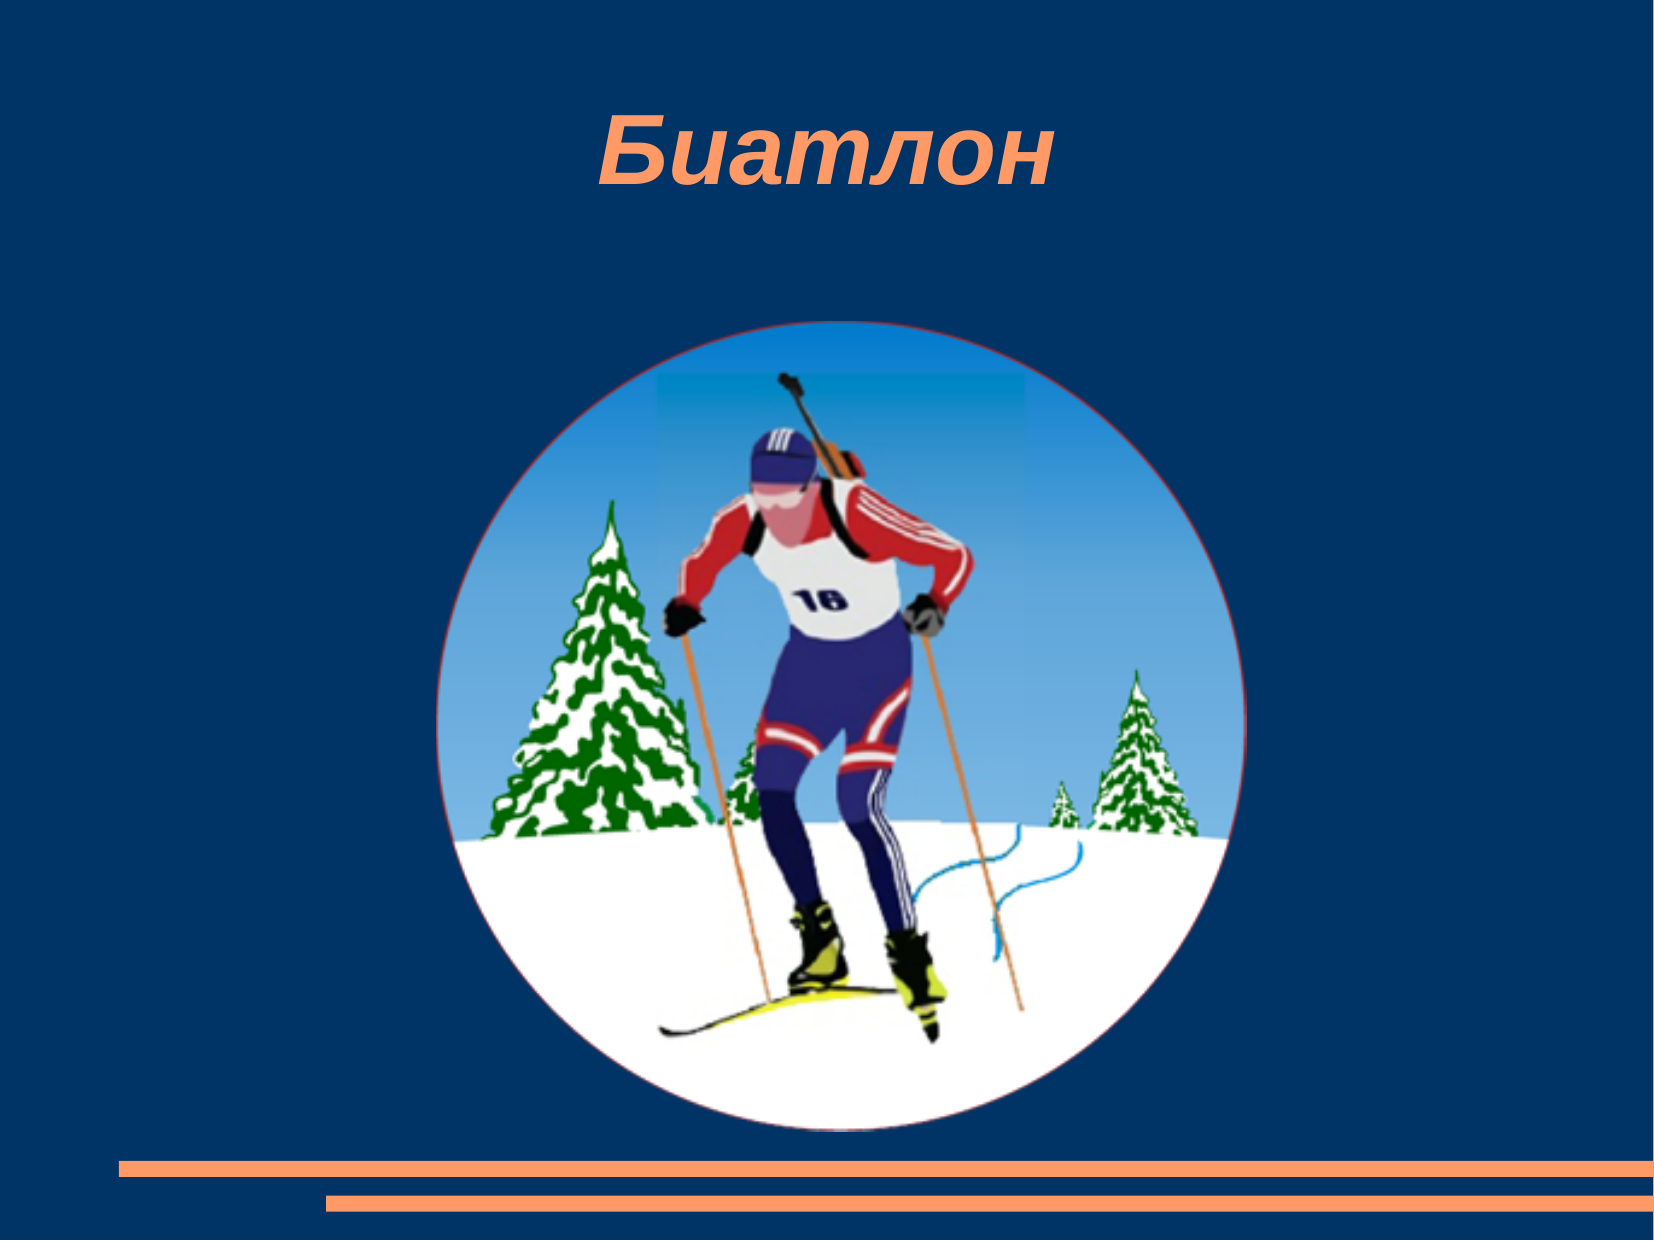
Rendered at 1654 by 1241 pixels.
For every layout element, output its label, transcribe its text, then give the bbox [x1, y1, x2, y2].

picture [436, 321, 1247, 1132]
title Биатлон [121, 46, 1534, 254]
